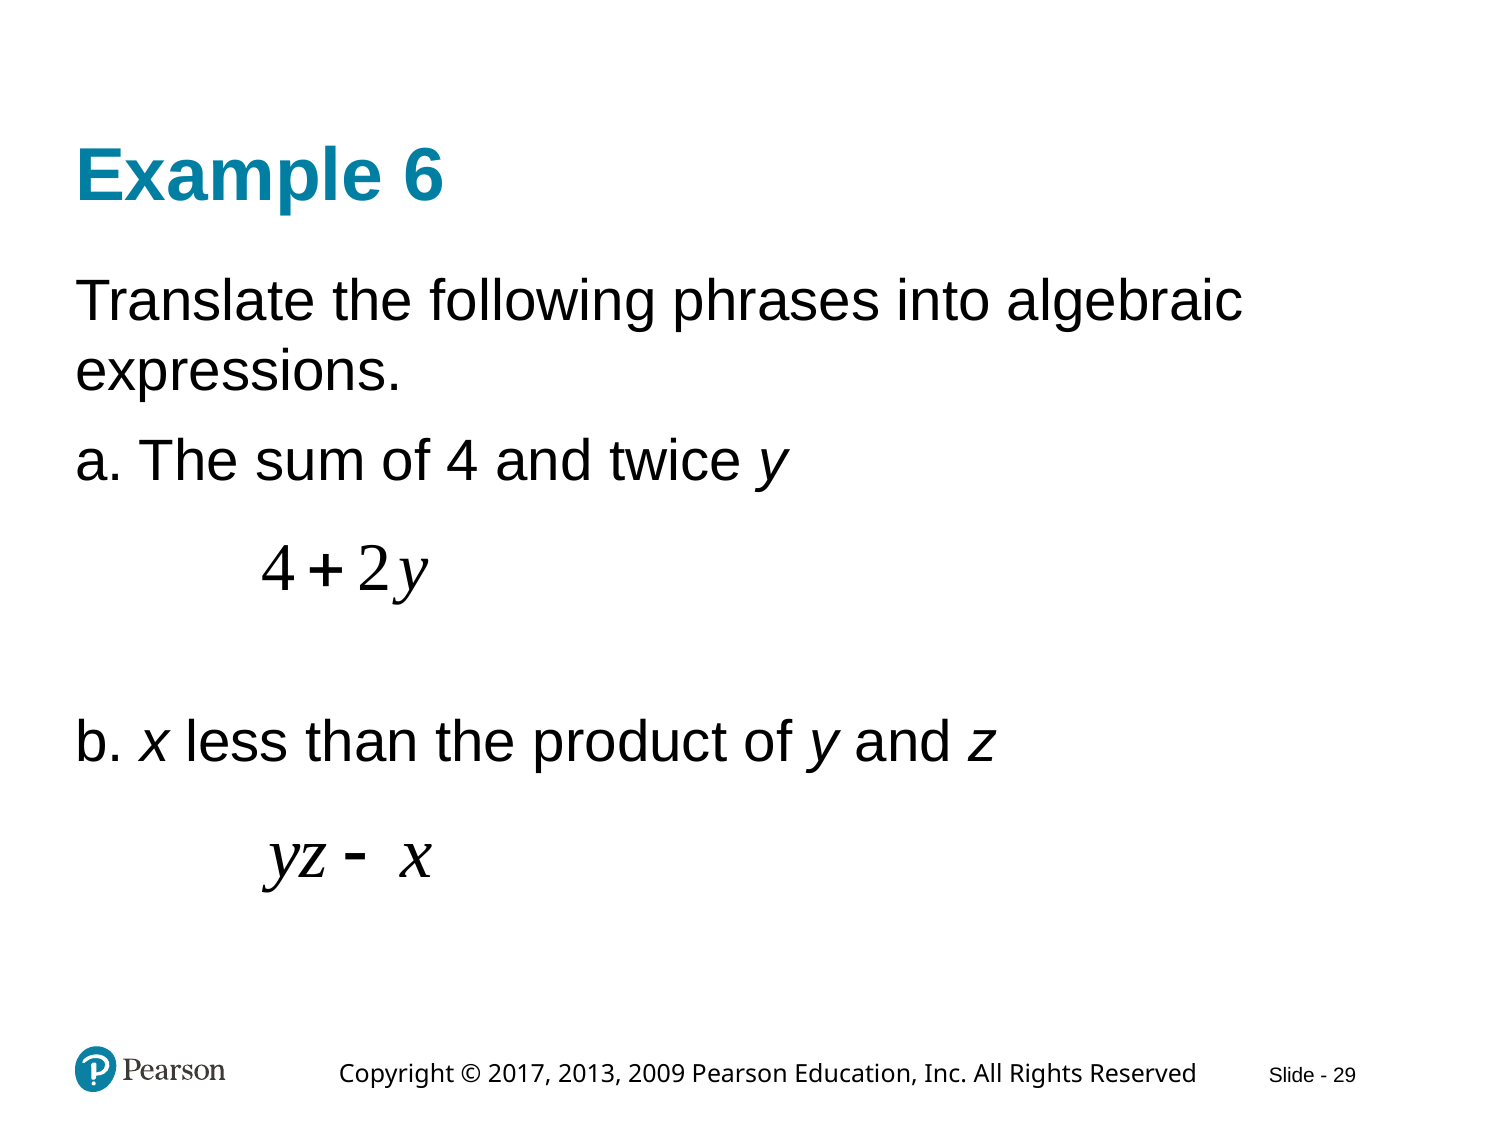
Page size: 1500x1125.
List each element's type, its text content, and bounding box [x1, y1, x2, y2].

list Translate the following phrases into algebraic expressions. [75, 262, 1425, 400]
chart [256, 537, 436, 612]
title Example 6 [75, 35, 1425, 216]
chart [256, 839, 439, 900]
list b. ​x less than the product of y and z [75, 703, 1025, 773]
list a. The sum of 4 and twice y [75, 422, 813, 500]
